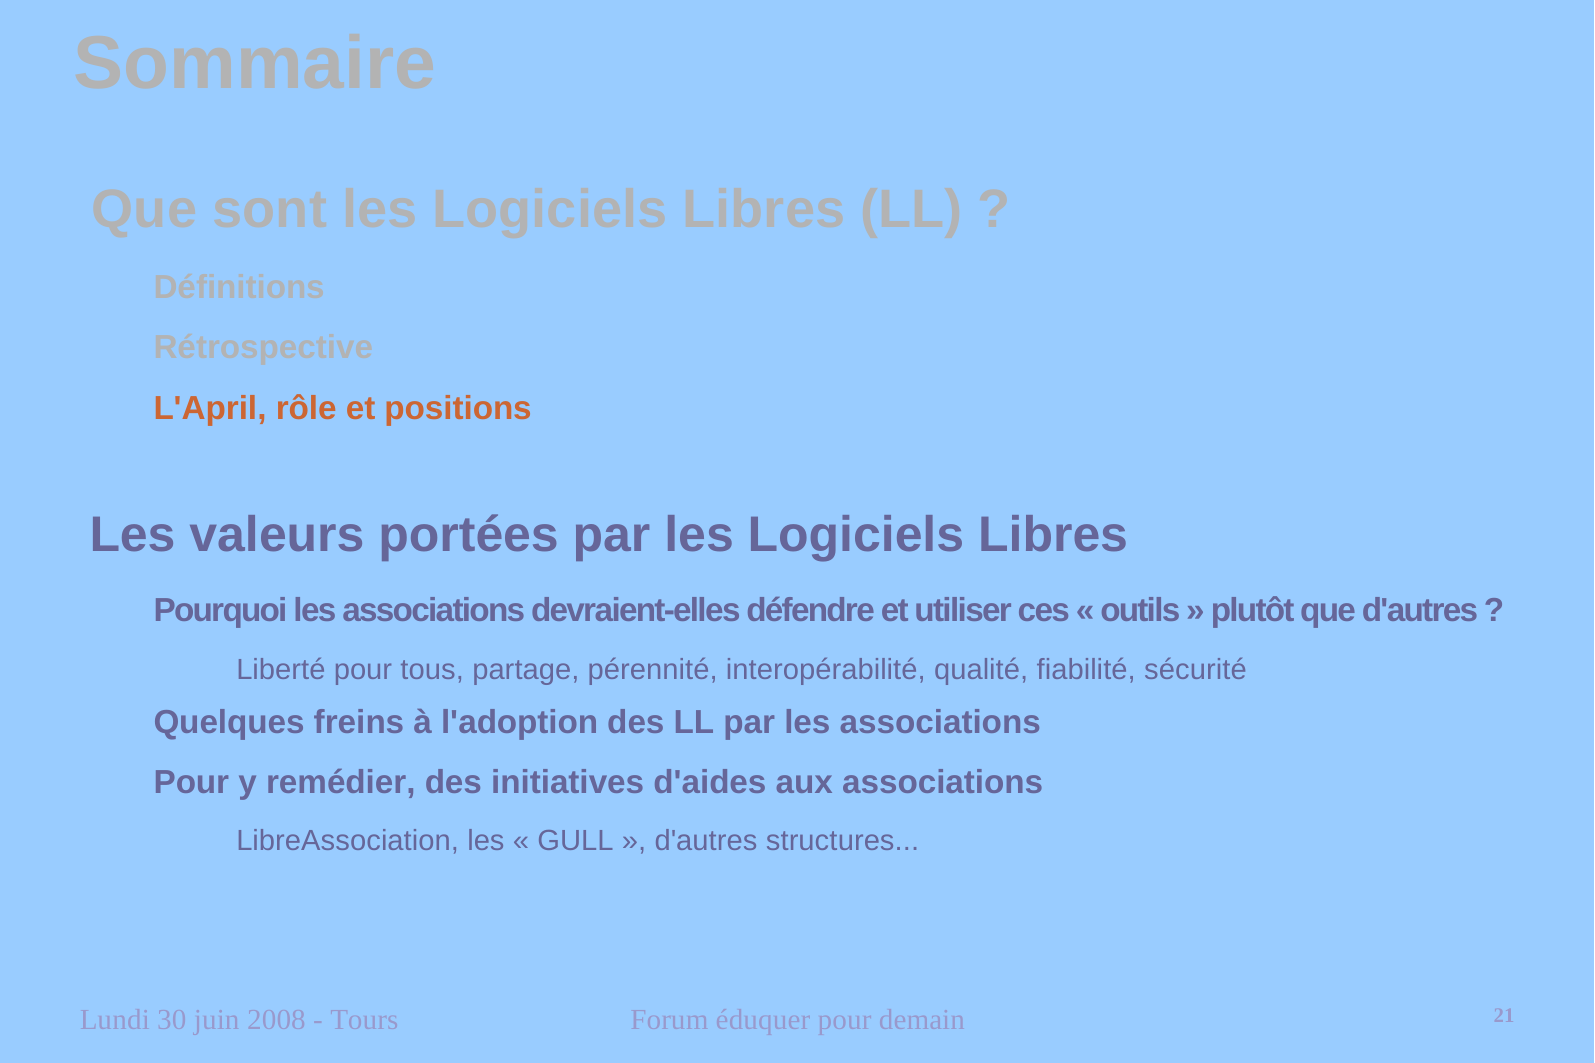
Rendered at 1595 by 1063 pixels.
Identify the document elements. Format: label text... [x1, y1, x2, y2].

title Sommaire [74, 7, 1510, 119]
list Que sont les Logiciels Libres (LL) ? Définitions Rétrospective L'April, rôle et positions Les valeurs portées par les Logiciels Libres Pourquoi les associations devraient-elles défendre et utiliser ces « outils » plutôt que d'autres ? Liberté pour tous, partage, pérennité, interopérabilité, qualité, fiabilité, sécurité Quelques freins à l'adoption des LL par les associations Pour y remédier, des initiatives d'aides aux associations LibreAssociation, les « GULL », d'autres structures... [59, 178, 1565, 880]
